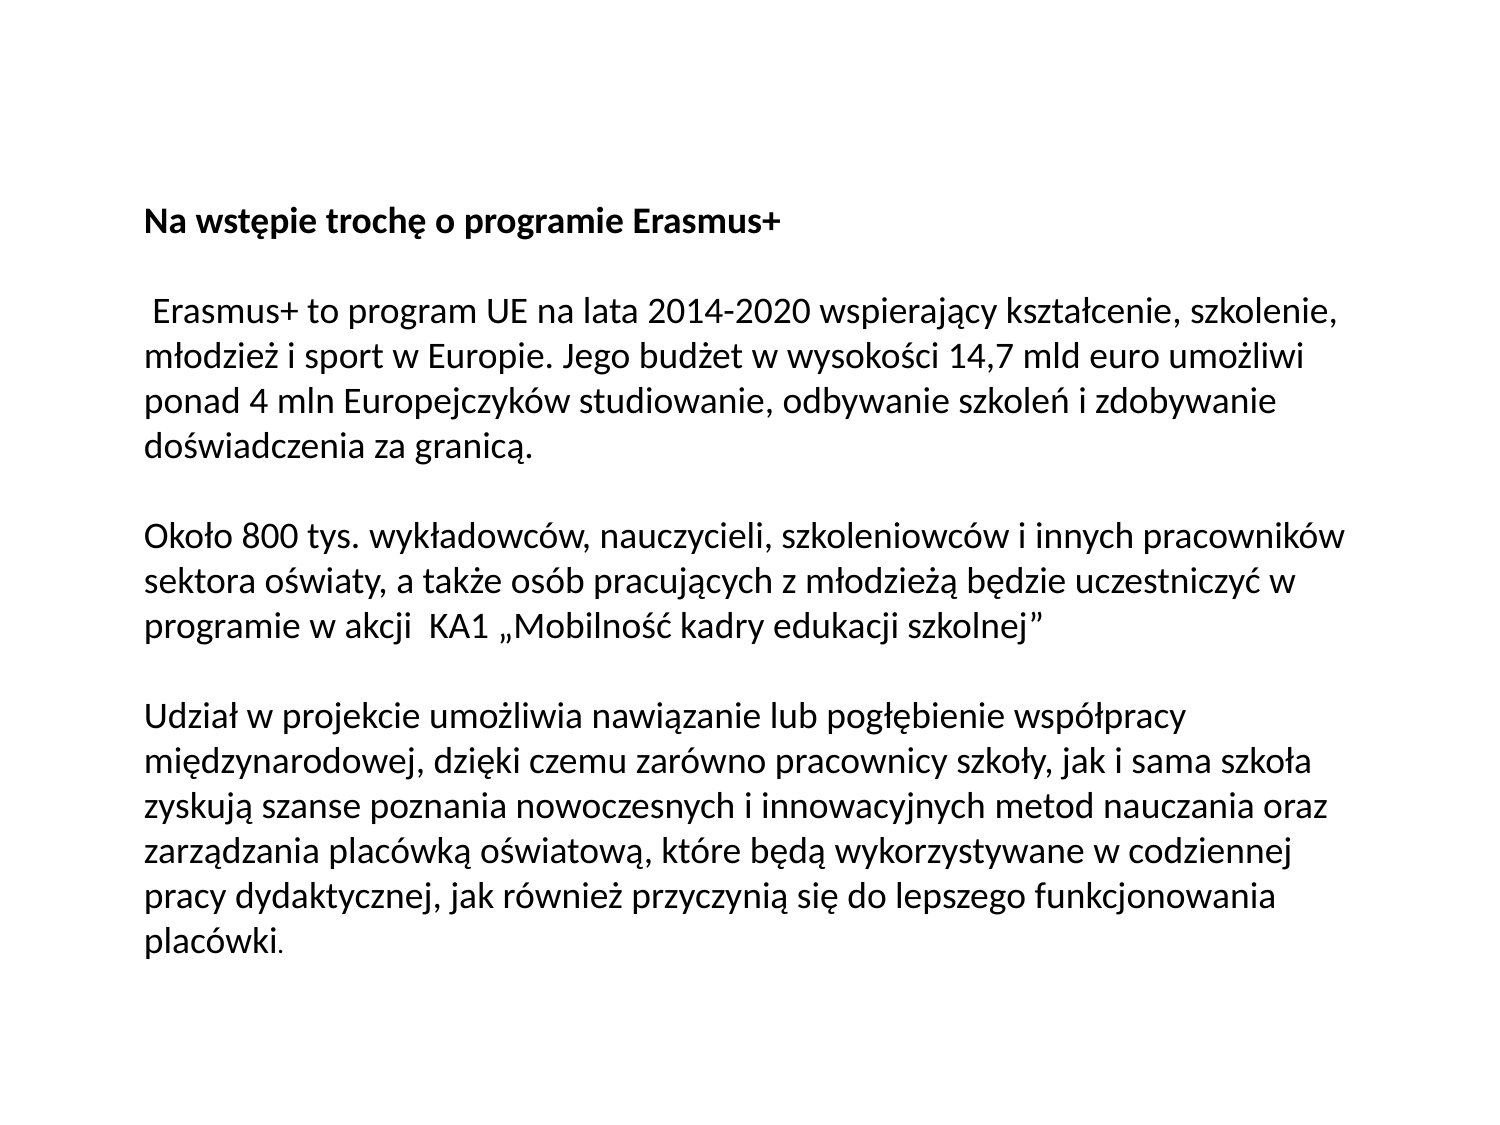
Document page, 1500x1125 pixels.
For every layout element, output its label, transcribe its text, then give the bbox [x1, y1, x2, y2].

text_box Na wstępie trochę o programie Erasmus+ Erasmus+ to program UE na lata 2014-2020 wspierający kształcenie, szkolenie, młodzież i sport w Europie. Jego budżet w wysokości 14,7 mld euro umożliwi ponad 4 mln Europejczyków studiowanie, odbywanie szkoleń i zdobywanie doświadczenia za granicą. Około 800 tys. wykładowców, nauczycieli, szkoleniowców i innych pracowników sektora oświaty, a także osób pracujących z młodzieżą będzie uczestniczyć w programie w akcji KA1 „Mobilność kadry edukacji szkolnej” Udział w projekcie umożliwia nawiązanie lub pogłębienie współpracy międzynarodowej, dzięki czemu zarówno pracownicy szkoły, jak i sama szkoła zyskują szanse poznania nowoczesnych i innowacyjnych metod nauczania oraz zarządzania placówką oświatową, które będą wykorzystywane w codziennej pracy dydaktycznej, jak również przyczynią się do lepszego funkcjonowania placówki. [128, 188, 1372, 970]
